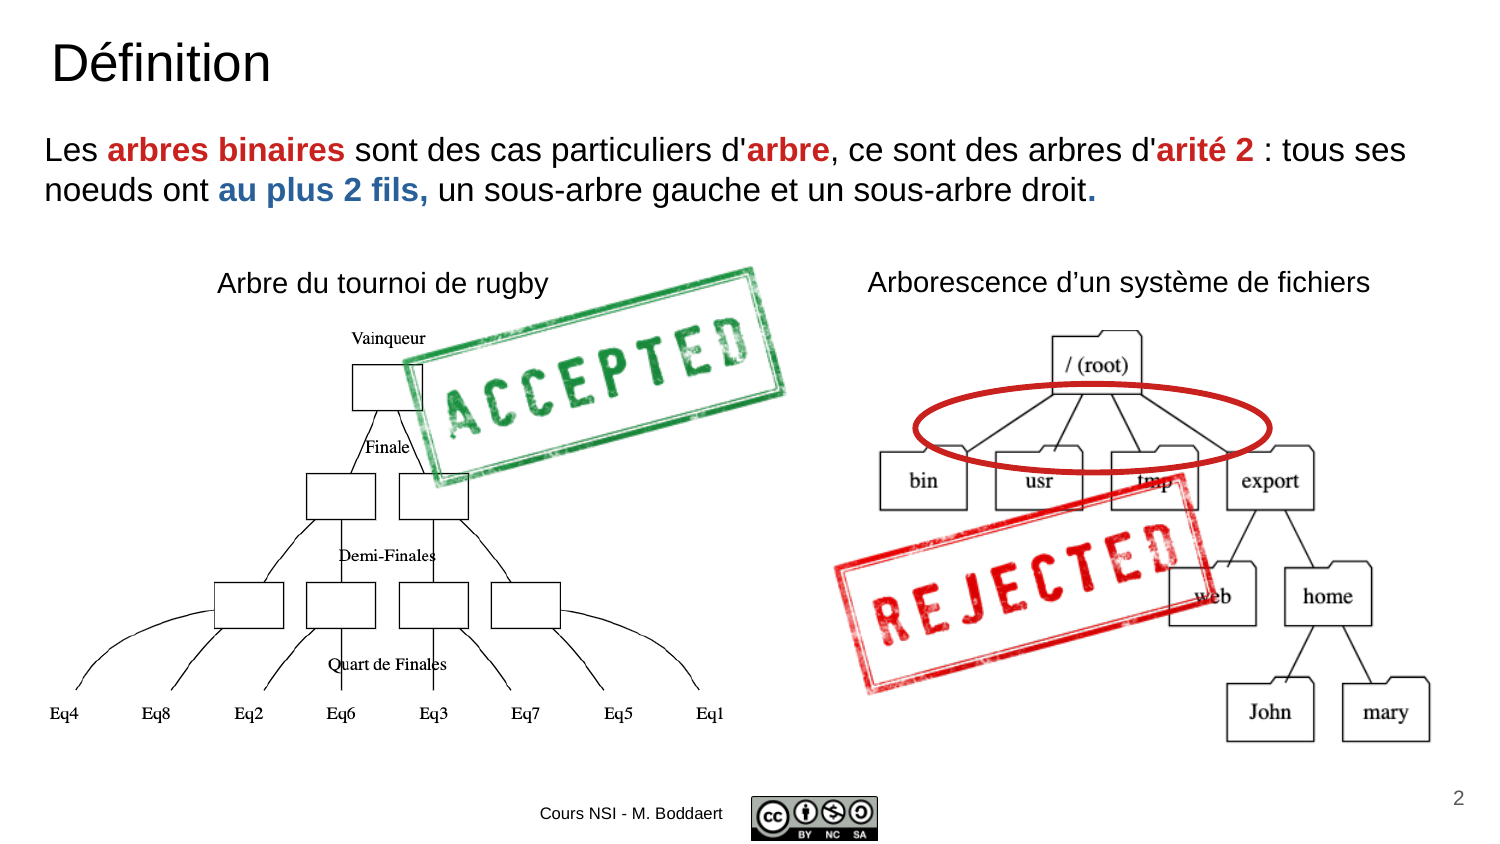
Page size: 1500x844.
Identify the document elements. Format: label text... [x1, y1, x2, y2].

text_box Arbre du tournoi de rugby [202, 259, 571, 309]
picture [820, 330, 1436, 748]
slide_number <numéro> [1389, 764, 1480, 830]
picture [3, 260, 803, 763]
text_box Arborescence d’un système de fichiers [852, 258, 1388, 308]
title Définition [51, 13, 1449, 108]
text_box Les arbres binaires sont des cas particuliers d'arbre, ce sont des arbres d'arité 2 : tous ses noeuds ont au plus 2 fils, un sous-arbre gauche et un sous-arbre droit. [29, 120, 1477, 207]
picture [751, 796, 878, 841]
